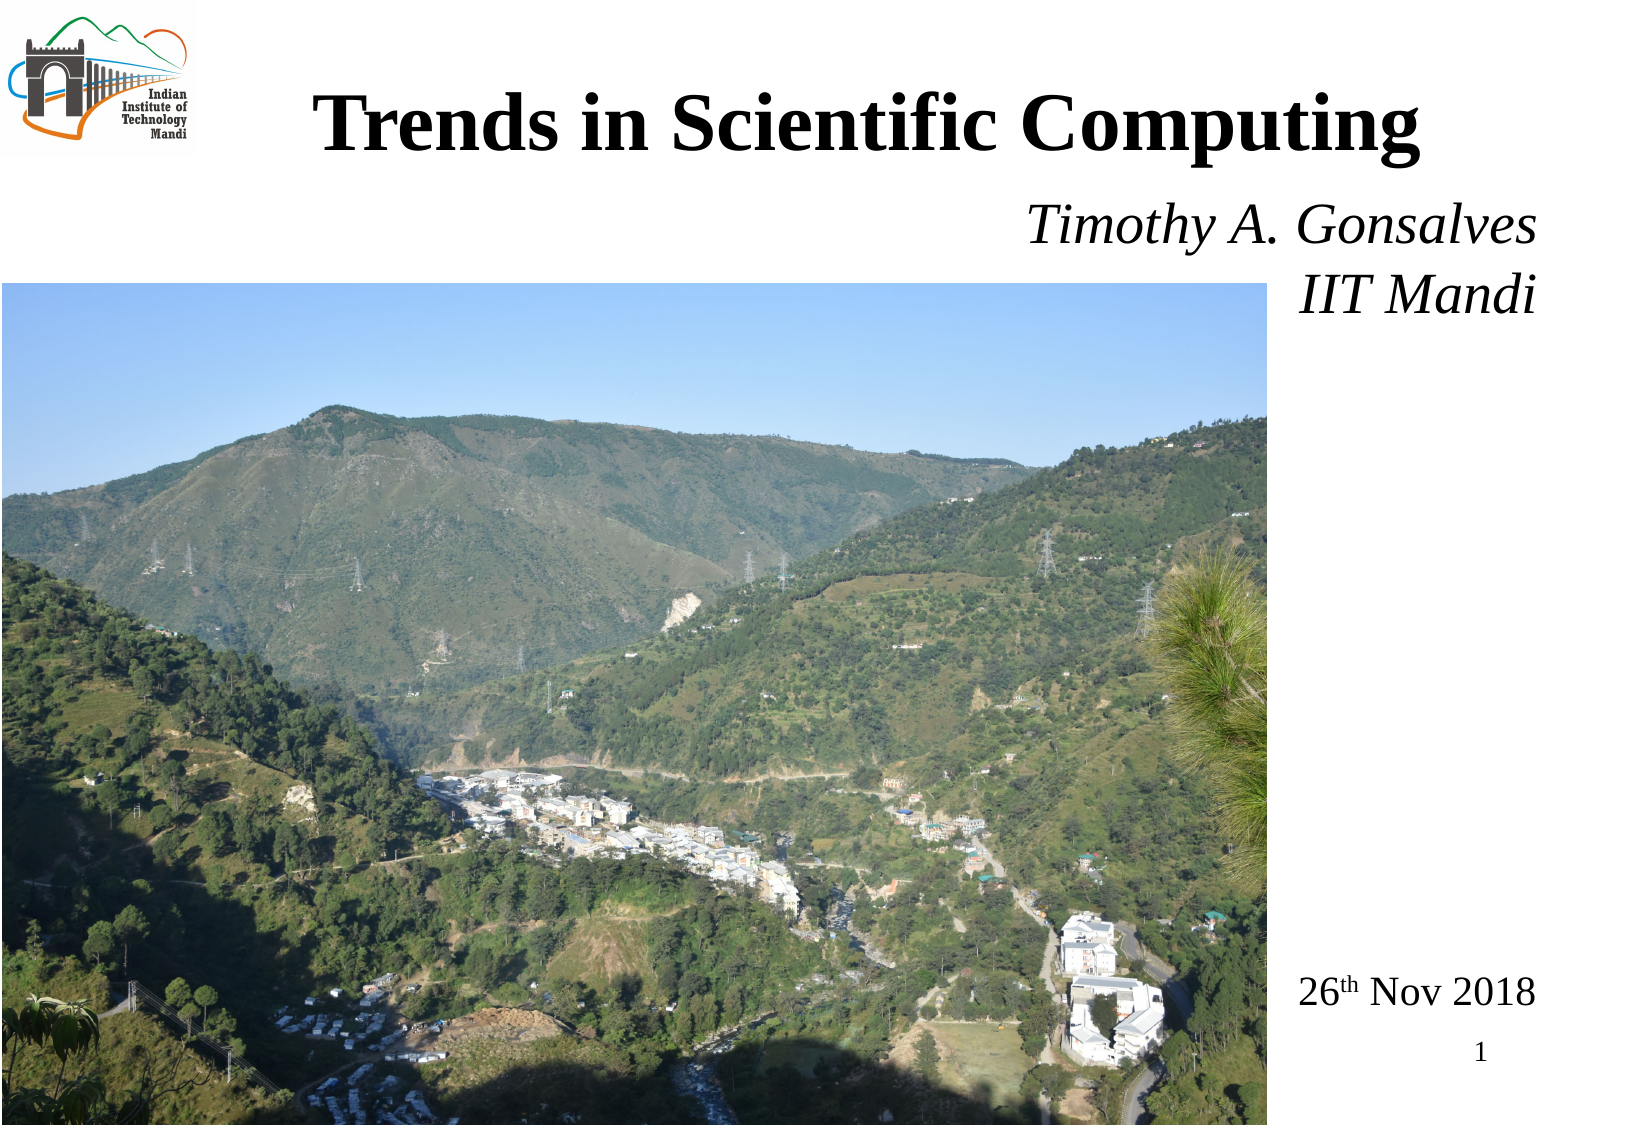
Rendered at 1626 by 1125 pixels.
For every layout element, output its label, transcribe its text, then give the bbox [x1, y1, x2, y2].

picture [2, 283, 1267, 1125]
title Trends in Scientific Computing [177, 23, 1559, 212]
text_box Timothy A. Gonsalves IIT Mandi [1010, 177, 1554, 333]
text_box 26th Nov 2018 [1267, 956, 1571, 1028]
picture [1, 0, 196, 156]
